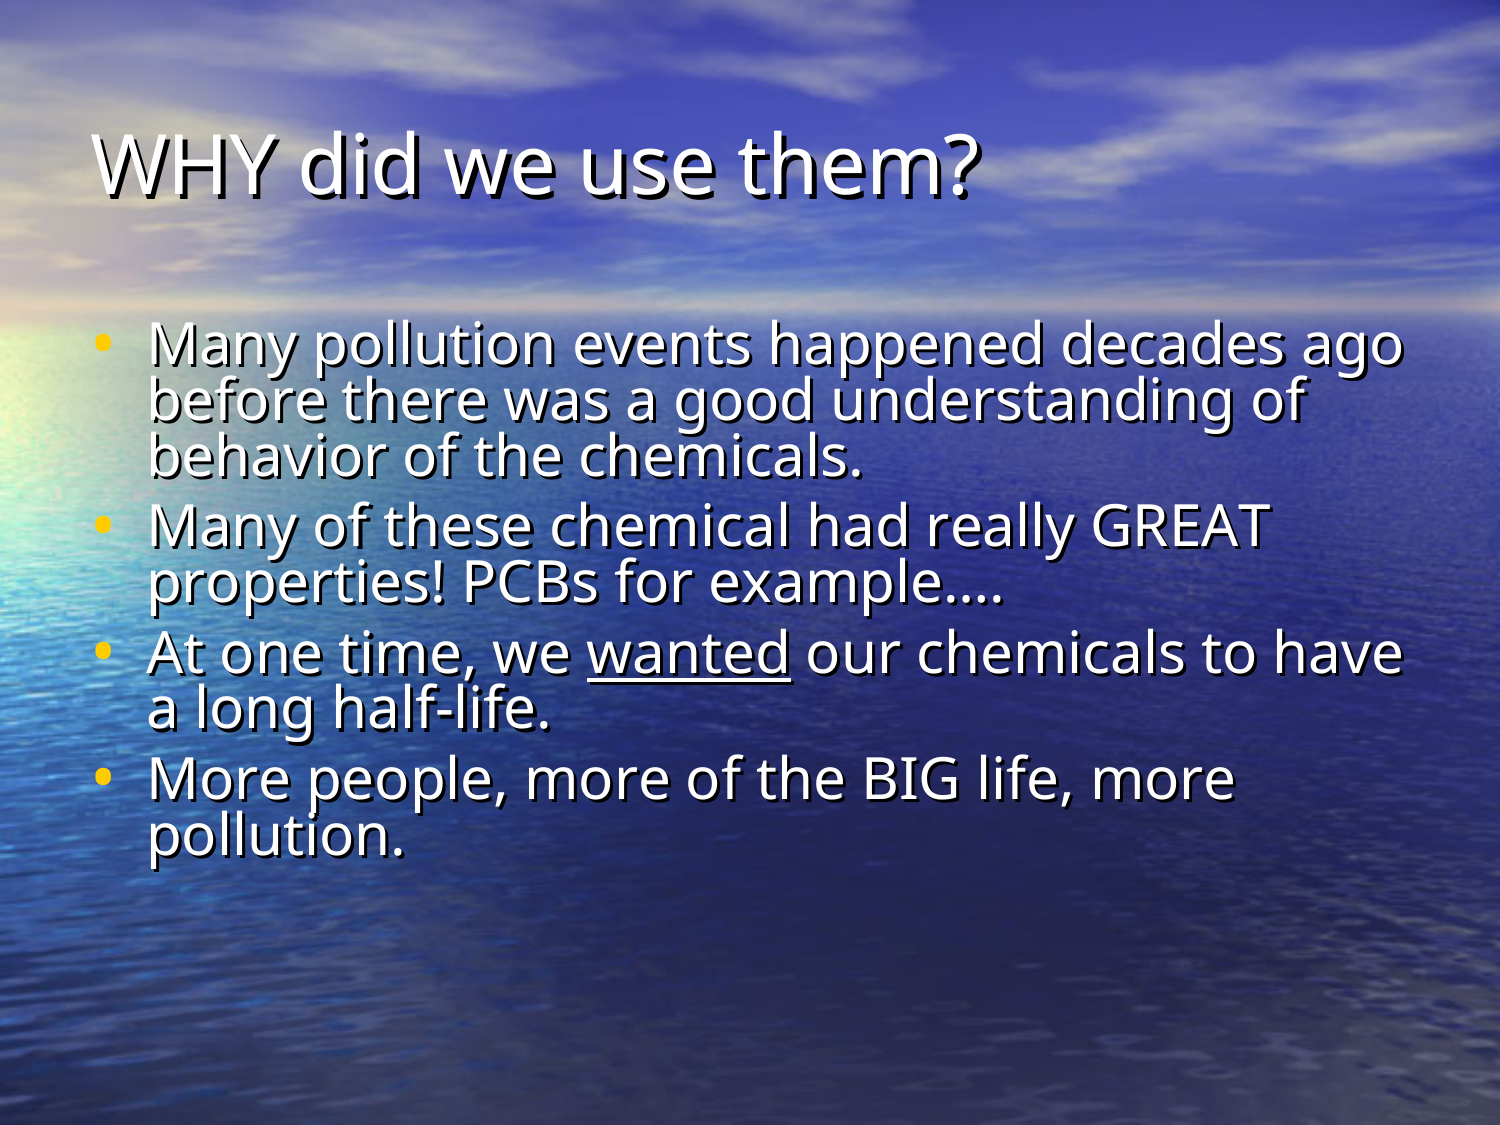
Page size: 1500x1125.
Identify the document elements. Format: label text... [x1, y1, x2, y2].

title WHY did we use them? [75, 47, 1426, 276]
list Many pollution events happened decades ago before there was a good understanding of behavior of the chemicals. Many of these chemical had really GREAT properties! PCBs for example…. At one time, we wanted our chemicals to have a long half-life. More people, more of the BIG life, more pollution. [75, 312, 1426, 988]
picture [0, 0, 1500, 1125]
